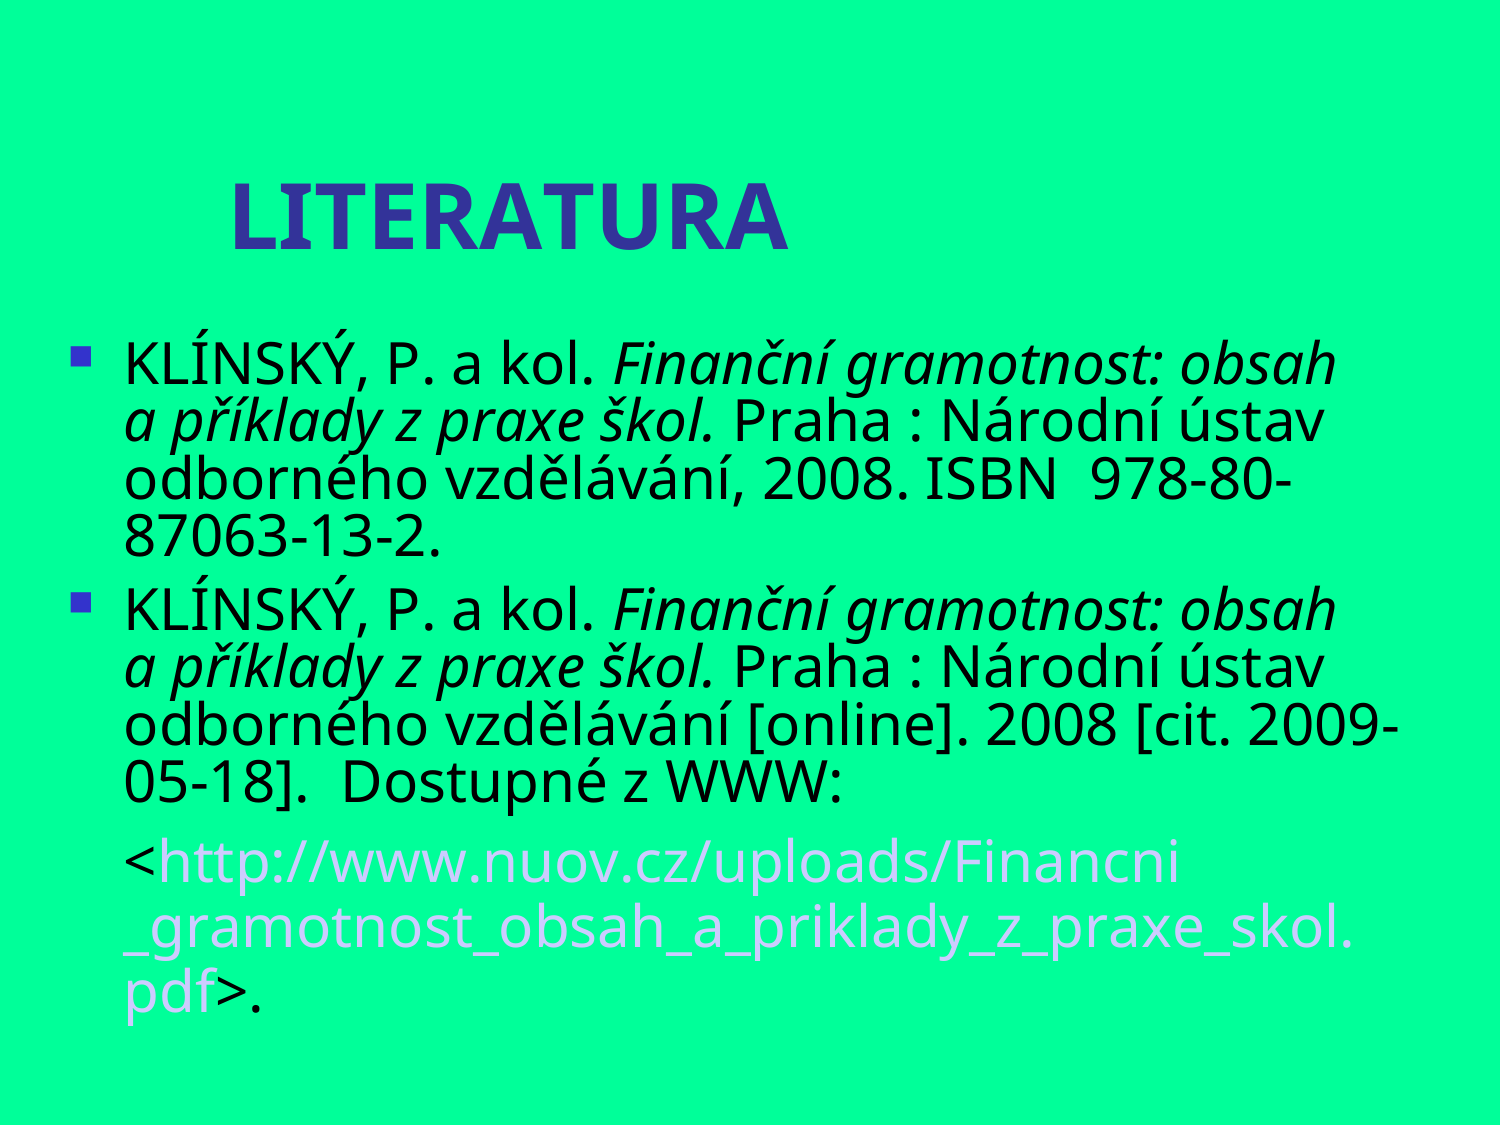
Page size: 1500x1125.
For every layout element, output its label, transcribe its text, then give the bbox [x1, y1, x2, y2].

title LITERATURA [188, 35, 1467, 276]
list KLÍNSKÝ, P. a kol. Finanční gramotnost: obsah a příklady z praxe škol. Praha : Národní ústav odborného vzdělávání, 2008. ISBN 978-80-87063-13-2. KLÍNSKÝ, P. a kol. Finanční gramotnost: obsah a příklady z praxe škol. Praha : Národní ústav odborného vzdělávání [online]. 2008 [cit. 2009-05-18]. Dostupné z WWW: <http://www.nuov.cz/uploads/Financni_gramotnost_obsah_a_priklady_z_praxe_skol.pdf>. [53, 331, 1424, 1085]
